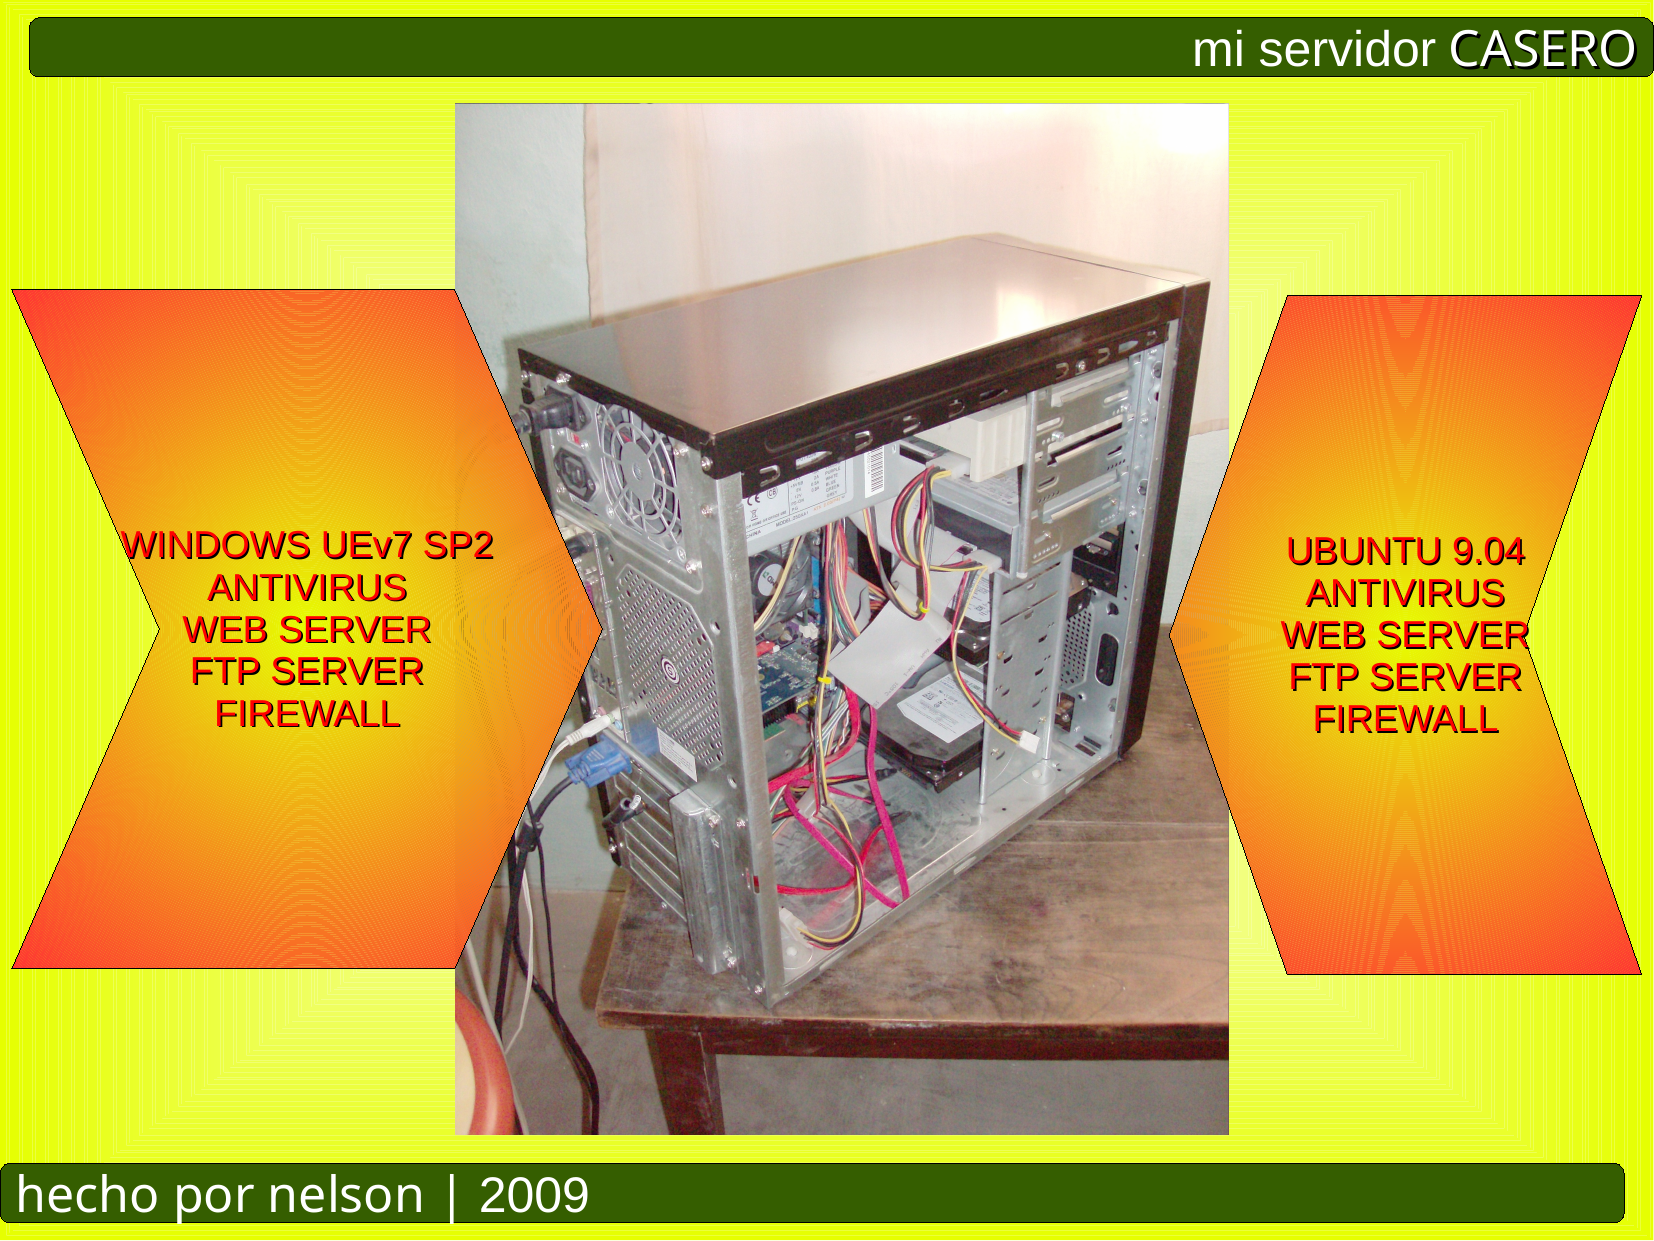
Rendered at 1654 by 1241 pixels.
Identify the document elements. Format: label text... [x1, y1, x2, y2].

text_box UBUNTU 9.04 ANTIVIRUS WEB SERVER FTP SERVER FIREWALL [1169, 295, 1642, 975]
picture [455, 103, 1229, 1135]
text_box WINDOWS UEv7 SP2 ANTIVIRUS WEB SERVER FTP SERVER FIREWALL [11, 289, 603, 969]
